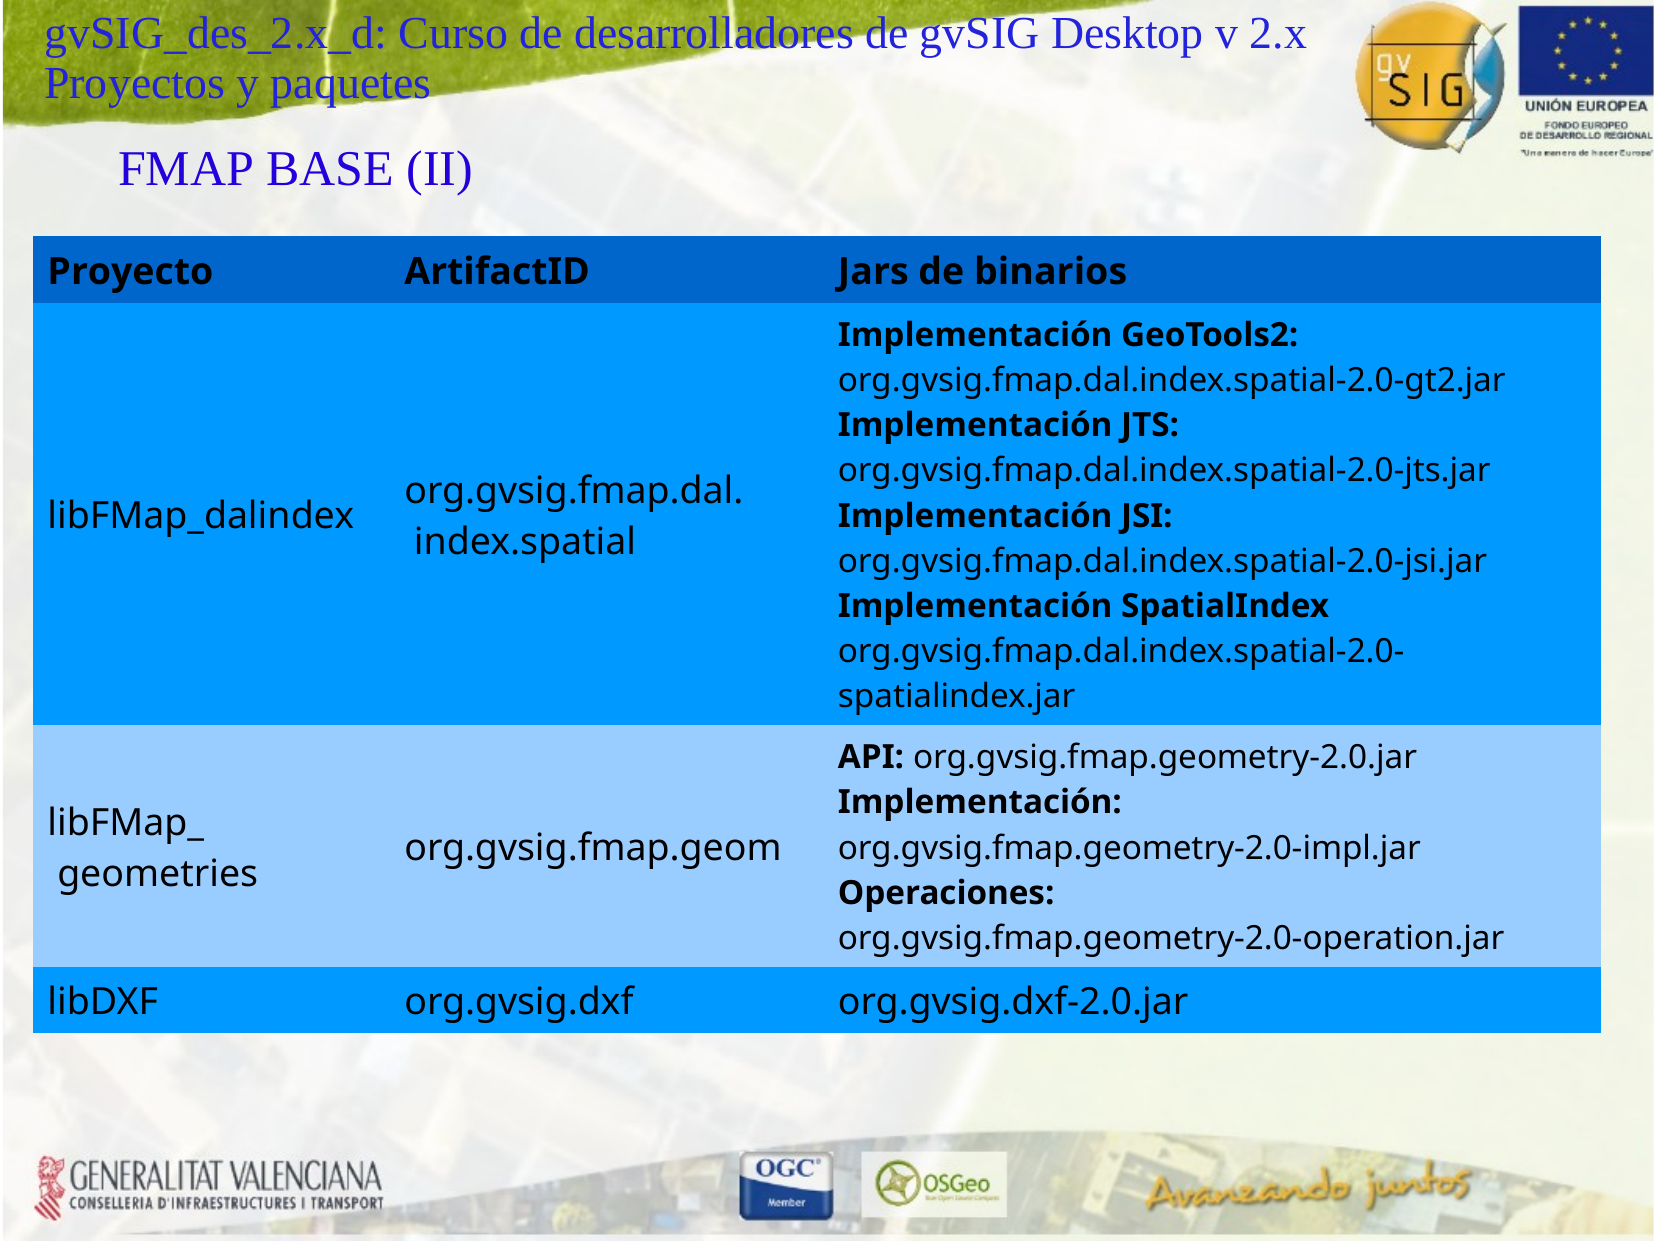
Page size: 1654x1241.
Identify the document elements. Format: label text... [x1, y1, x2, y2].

table_cell org.gvsig.dxf [390, 967, 823, 1033]
table_cell libDXF [33, 967, 390, 1033]
table_cell Implementación GeoTools2: org.gvsig.fmap.dal.index.spatial-2.0-gt2.jar Implementación JTS: org.gvsig.fmap.dal.index.spatial-2.0-jts.jar Implementación JSI: org.gvsig.fmap.dal.index.spatial-2.0-jsi.jar Implementación SpatialIndex org.gvsig.fmap.dal.index.spatial-2.0-spatialindex.jar [823, 303, 1601, 725]
table_cell libFMap_dalindex [33, 303, 390, 725]
text_box [59, 1033, 1447, 1063]
title FMAP BASE (II) [118, 94, 1447, 236]
table_cell API: org.gvsig.fmap.geometry-2.0.jar Implementación: org.gvsig.fmap.geometry-2.0-impl.jar Operaciones: org.gvsig.fmap.geometry-2.0-operation.jar [823, 725, 1601, 967]
table_cell libFMap_ geometries [33, 725, 390, 967]
table_header Proyecto [33, 236, 390, 303]
picture [2, 0, 1654, 1241]
table_header Jars de binarios [823, 236, 1601, 303]
table_cell org.gvsig.fmap.dal. index.spatial [390, 303, 823, 725]
table_cell org.gvsig.dxf-2.0.jar [823, 967, 1601, 1033]
table_cell org.gvsig.fmap.geom [390, 725, 823, 967]
table_header ArtifactID [390, 236, 823, 303]
